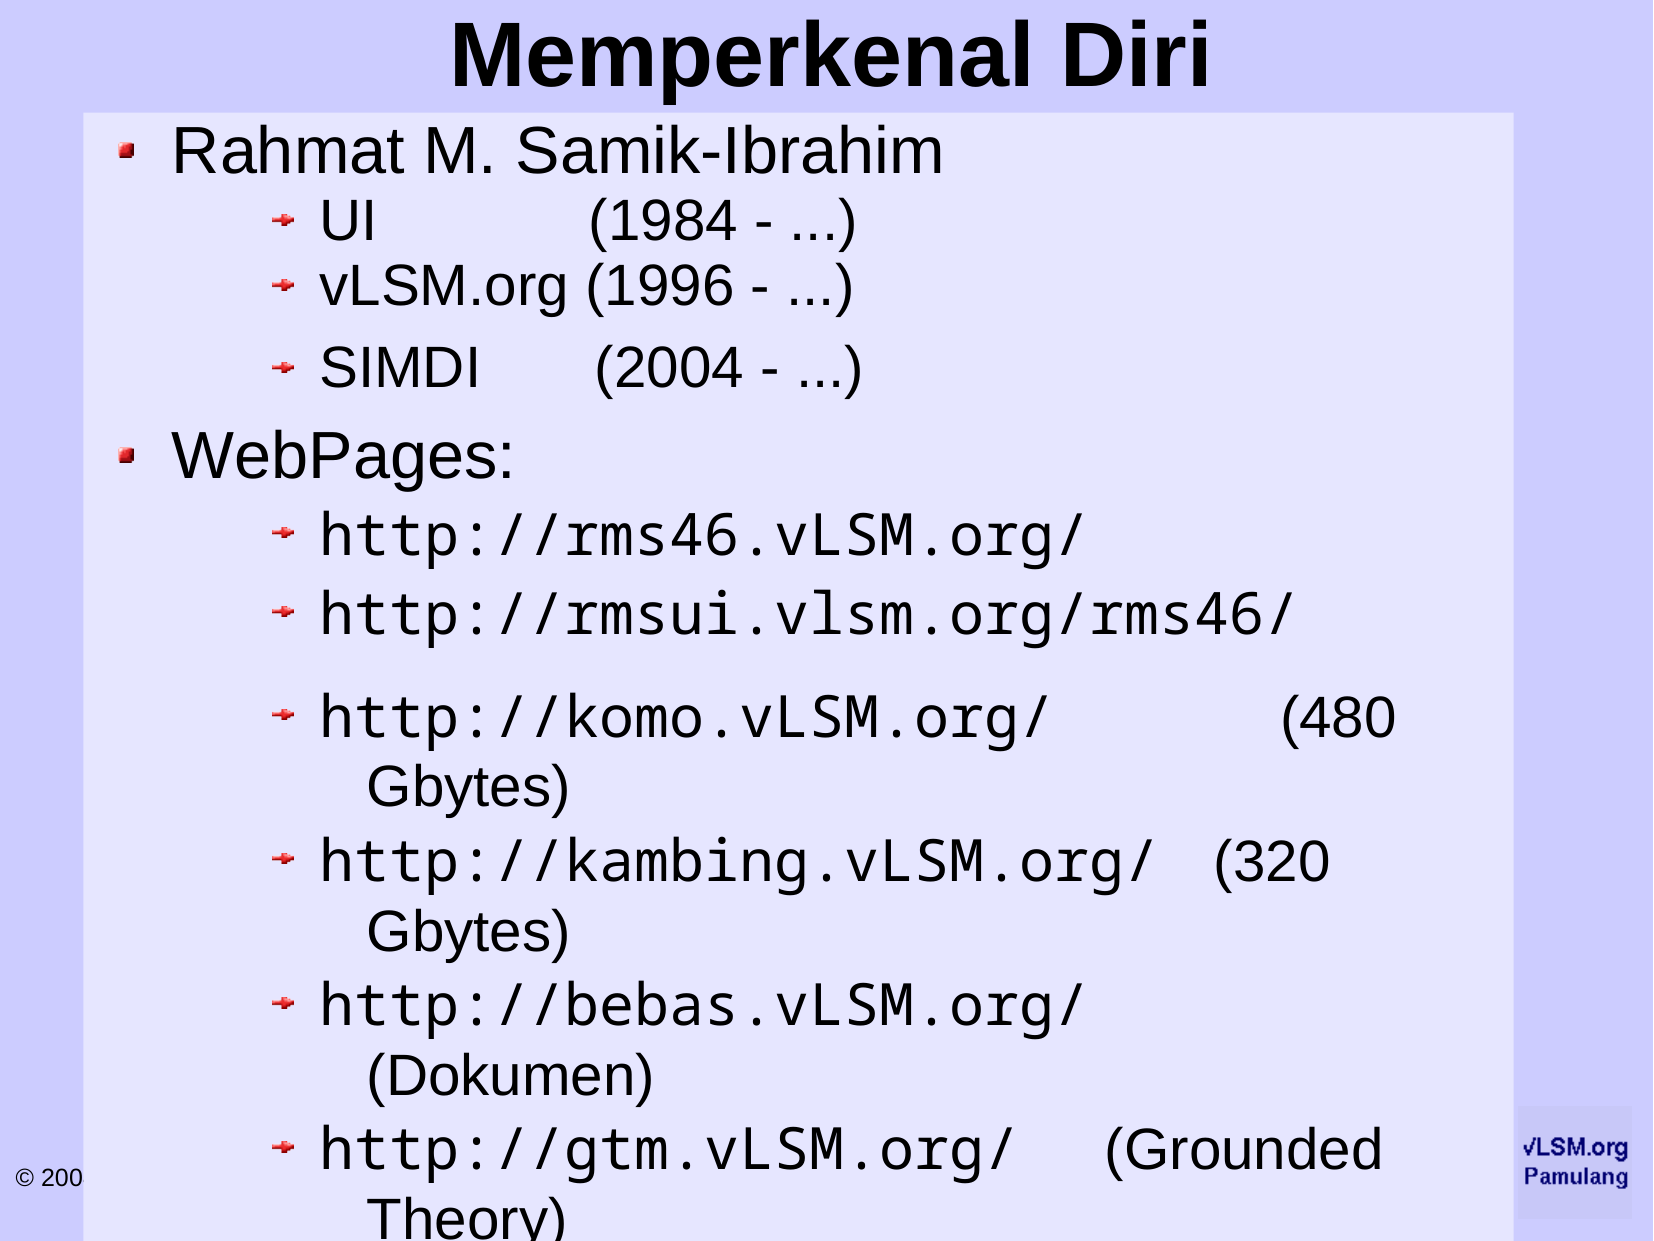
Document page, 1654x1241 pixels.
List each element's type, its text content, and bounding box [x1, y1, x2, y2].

title Memperkenal Diri [39, 0, 1624, 110]
list Rahmat M. Samik-Ibrahim UI (1984 - ...) vLSM.org (1996 - ...) SIMDI (2004 - ...) WebPages: http://rms46.vLSM.org/ http://rmsui.vlsm.org/rms46/ http://komo.vLSM.org/ (480 Gbytes) http://kambing.vLSM.org/ (320 Gbytes) http://bebas.vLSM.org/ (Dokumen) http://gtm.vLSM.org/ (Grounded Theory) http://www.sdn.or.id/ (SDN UNDP) http://de2.vlsm.org/ (De2: distro Linux) [83, 112, 1514, 1152]
picture [1518, 1106, 1632, 1219]
